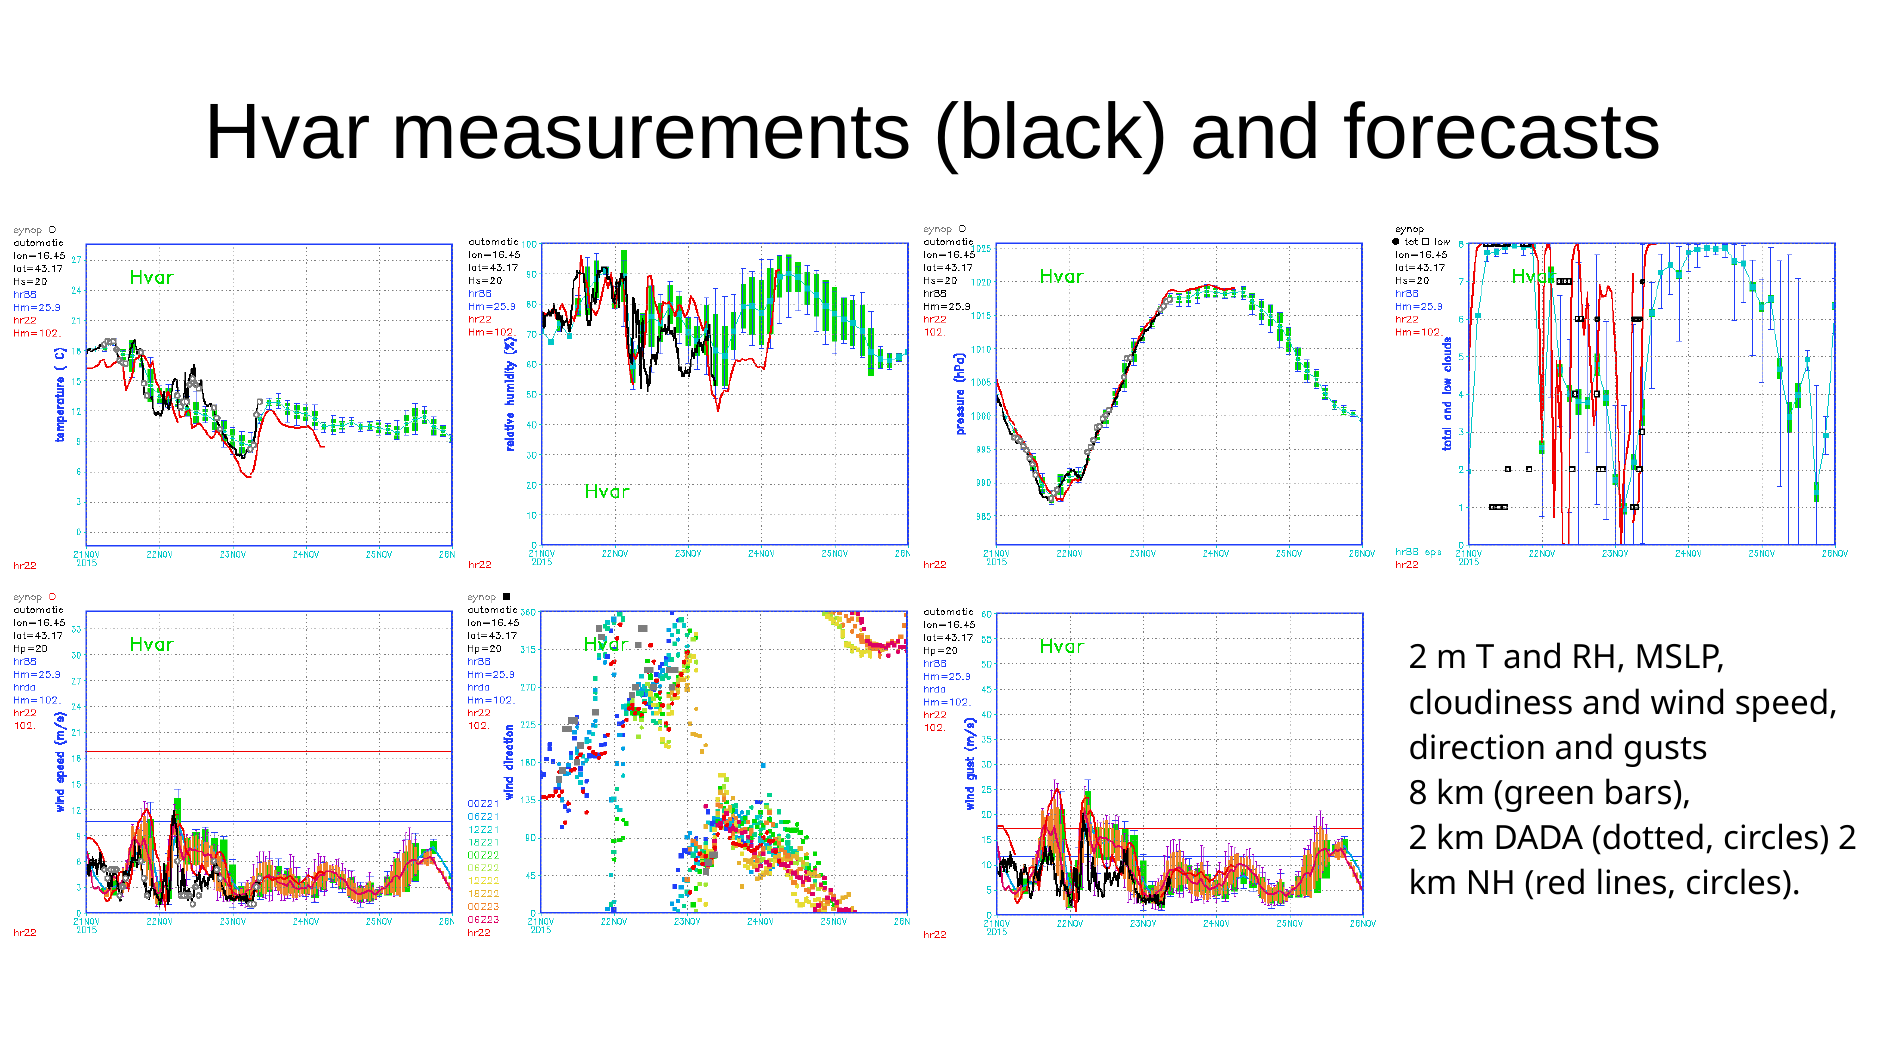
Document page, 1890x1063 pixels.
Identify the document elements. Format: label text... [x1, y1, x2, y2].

picture [0, 211, 1856, 578]
title Hvar measurements (black) and forecasts [94, 42, 1796, 212]
text_box 2 m T and RH, MSLP, cloudiness and wind speed, direction and gusts 8 km (green bars), 2 km DADA (dotted, circles) 2 km NH (red lines, circles). [1393, 625, 1890, 872]
picture [0, 579, 1384, 947]
